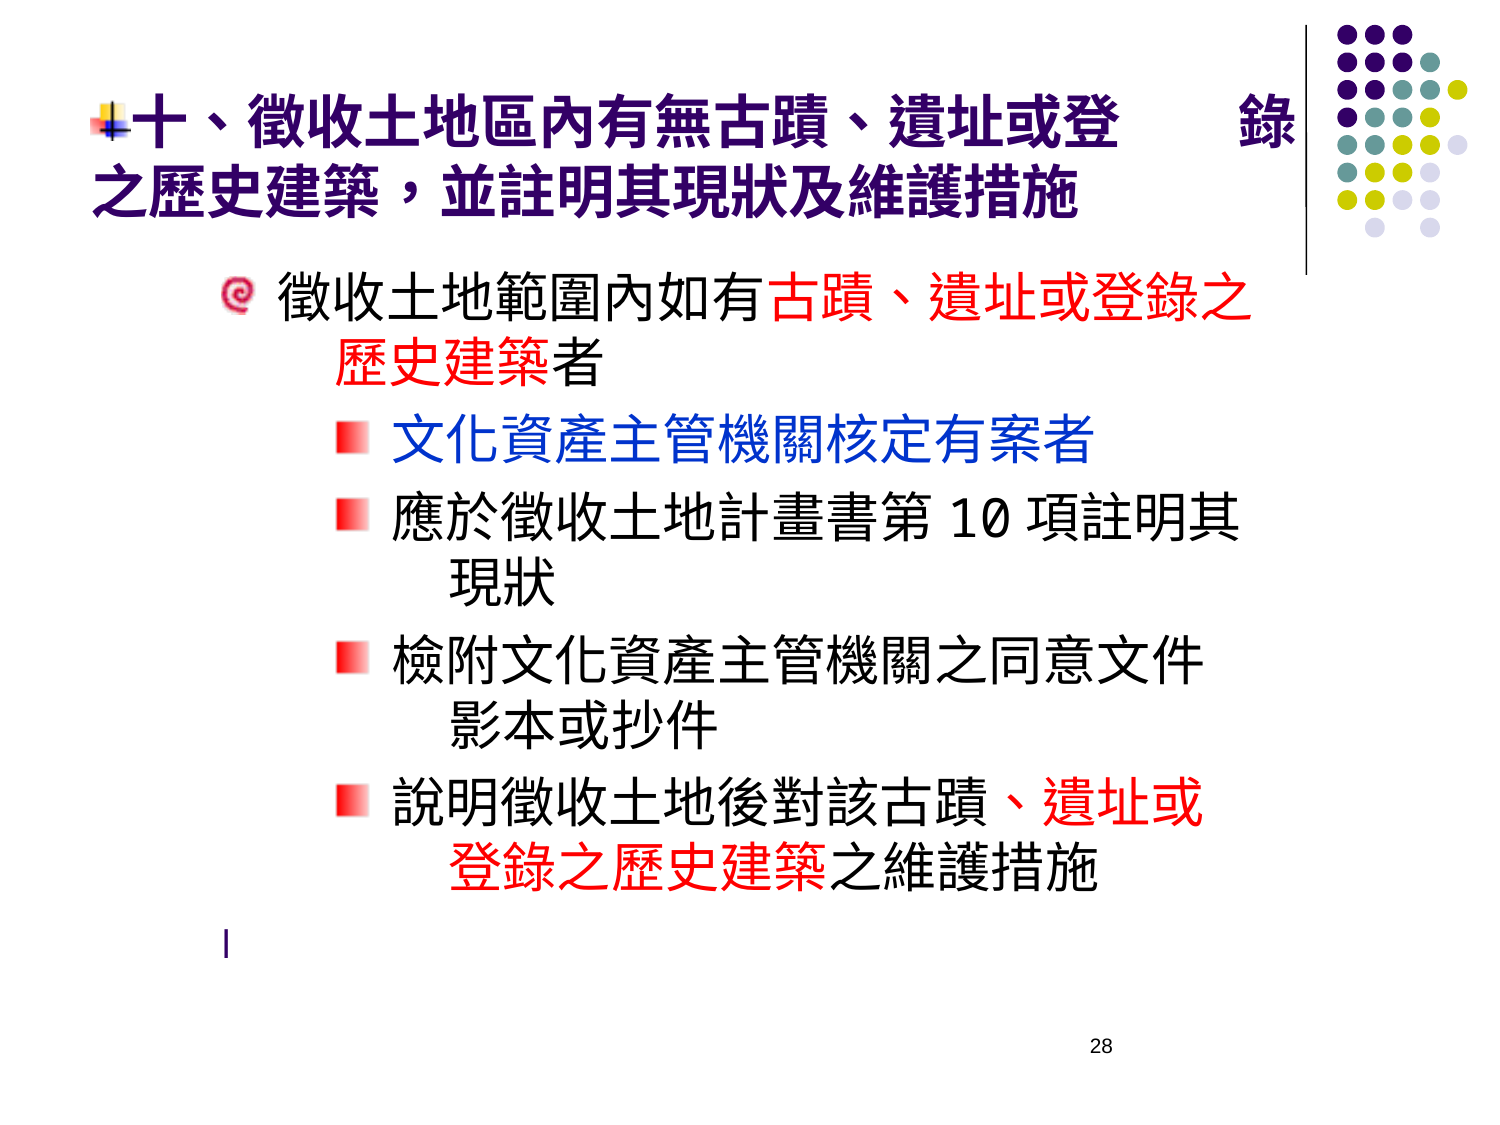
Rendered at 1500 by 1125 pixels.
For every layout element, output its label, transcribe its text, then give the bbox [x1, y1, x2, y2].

list 徵收土地範圍內如有古蹟、遺址或登錄之歷史建築者 文化資產主管機關核定有案者 應於徵收土地計畫書第10項註明其現狀 檢附文化資產主管機關之同意文件影本或抄件 說明徵收土地後對該古蹟、遺址或登錄之歷史建築之維護措施 [206, 255, 1270, 968]
title 十、徵收土地區內有無古蹟、遺址或登 錄之歷史建築，並註明其現狀及維護措施 [75, 20, 1313, 233]
text_box [1074, 1025, 1426, 1101]
